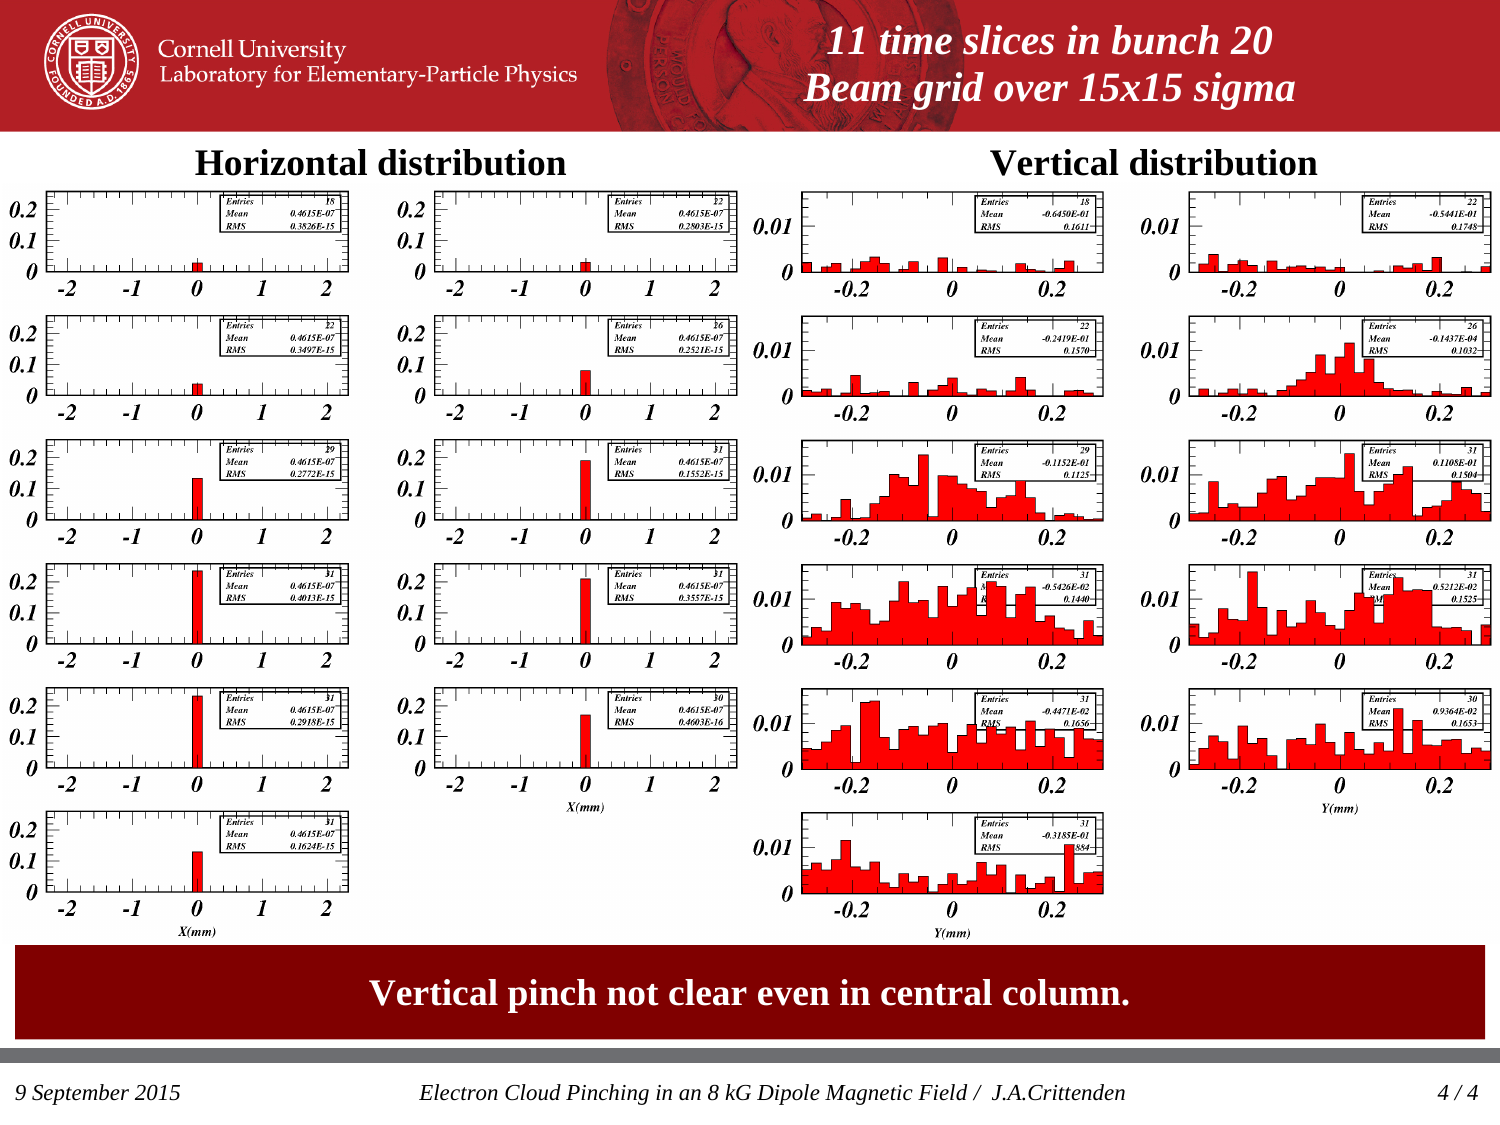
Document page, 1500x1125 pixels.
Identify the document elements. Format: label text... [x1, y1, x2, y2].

text_box Vertical pinch not clear even in central column. [15, 945, 1486, 1040]
text_box Vertical distribution [975, 135, 1330, 182]
picture [0, 0, 1500, 132]
text_box Horizontal distribution [180, 135, 582, 192]
picture [2, 182, 1500, 944]
title 11 time slices in bunch 20 Beam grid over 15x15 sigma [600, 7, 1500, 121]
